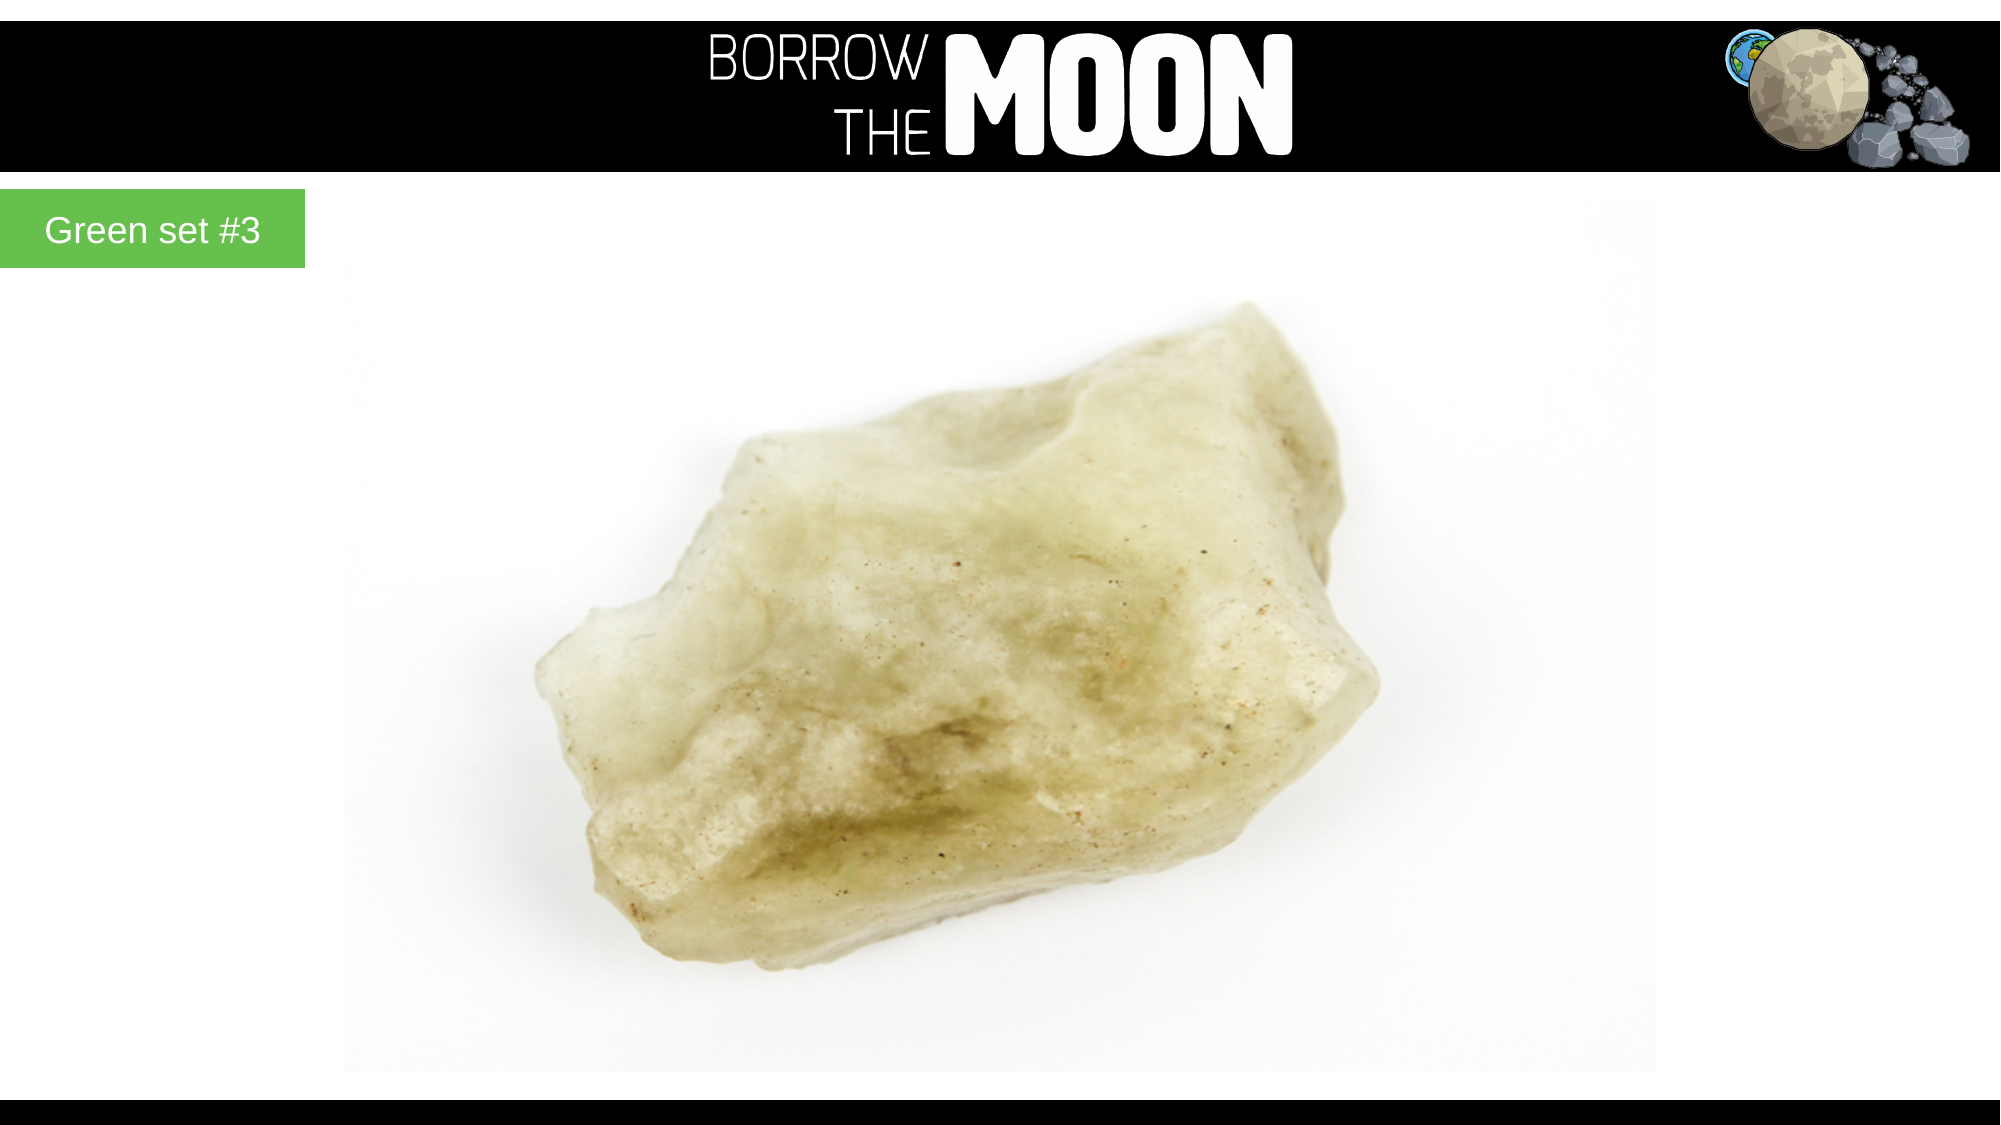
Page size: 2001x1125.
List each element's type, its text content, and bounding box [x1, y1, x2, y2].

picture [343, 197, 1657, 1072]
text_box Green set #3 [0, 189, 305, 268]
